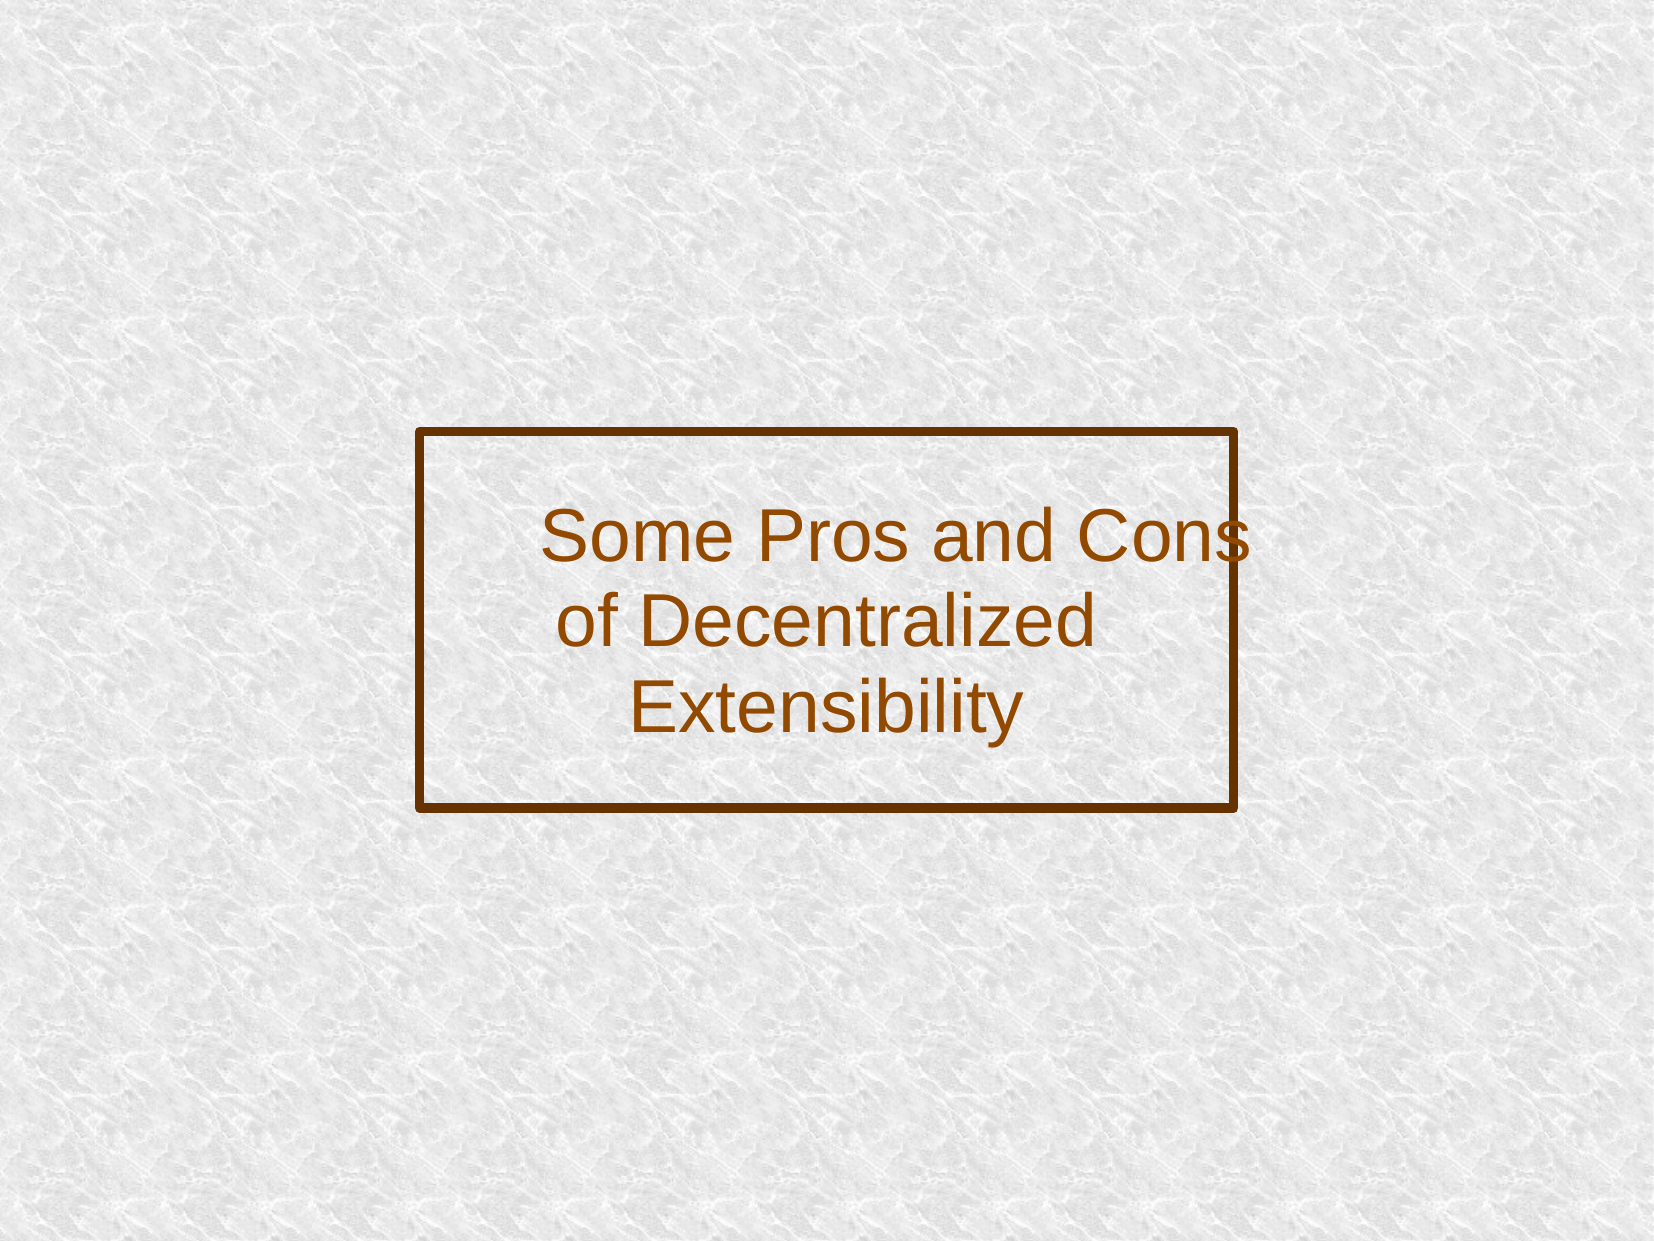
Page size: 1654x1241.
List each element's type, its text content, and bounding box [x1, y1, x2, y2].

text_box Some Pros and Cons of Decentralized Extensibility [419, 431, 1234, 809]
picture [0, 0, 1654, 1241]
